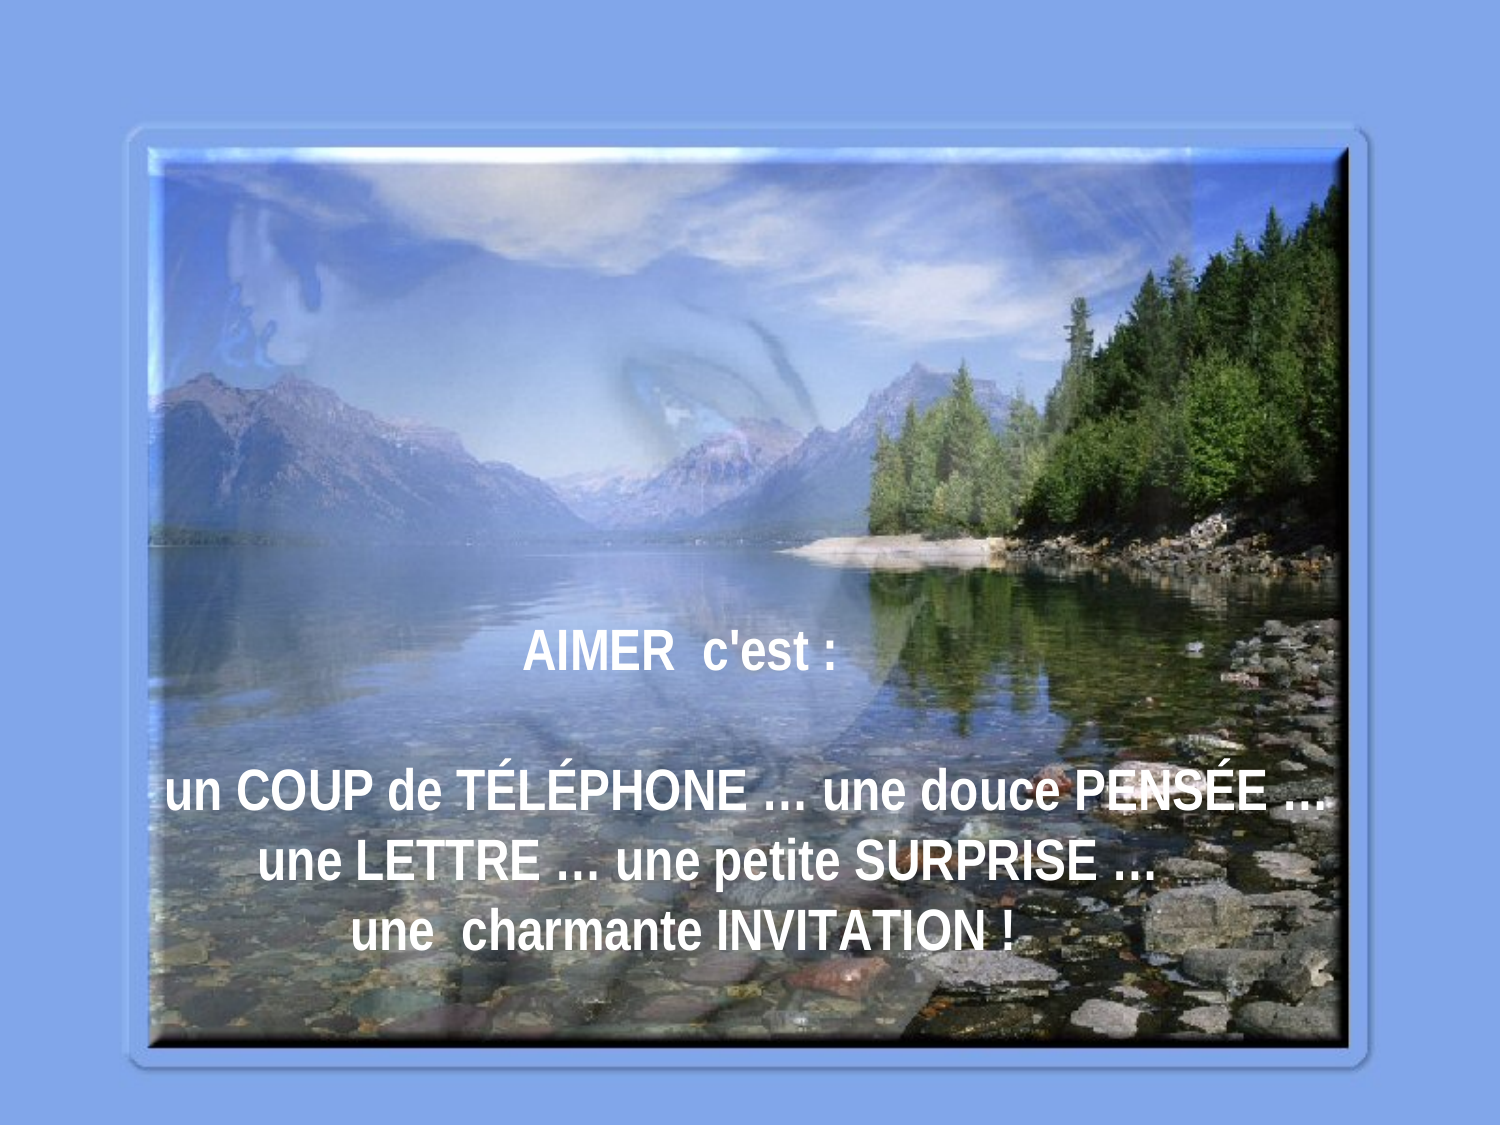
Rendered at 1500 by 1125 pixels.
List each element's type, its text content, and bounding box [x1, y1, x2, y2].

text_box AIMER c'est : un COUP de TÉLÉPHONE … une douce PENSÉE … une LETTRE … une petite SURPRISE … une charmante INVITATION ! [149, 604, 1388, 1040]
picture [0, 0, 1500, 1125]
